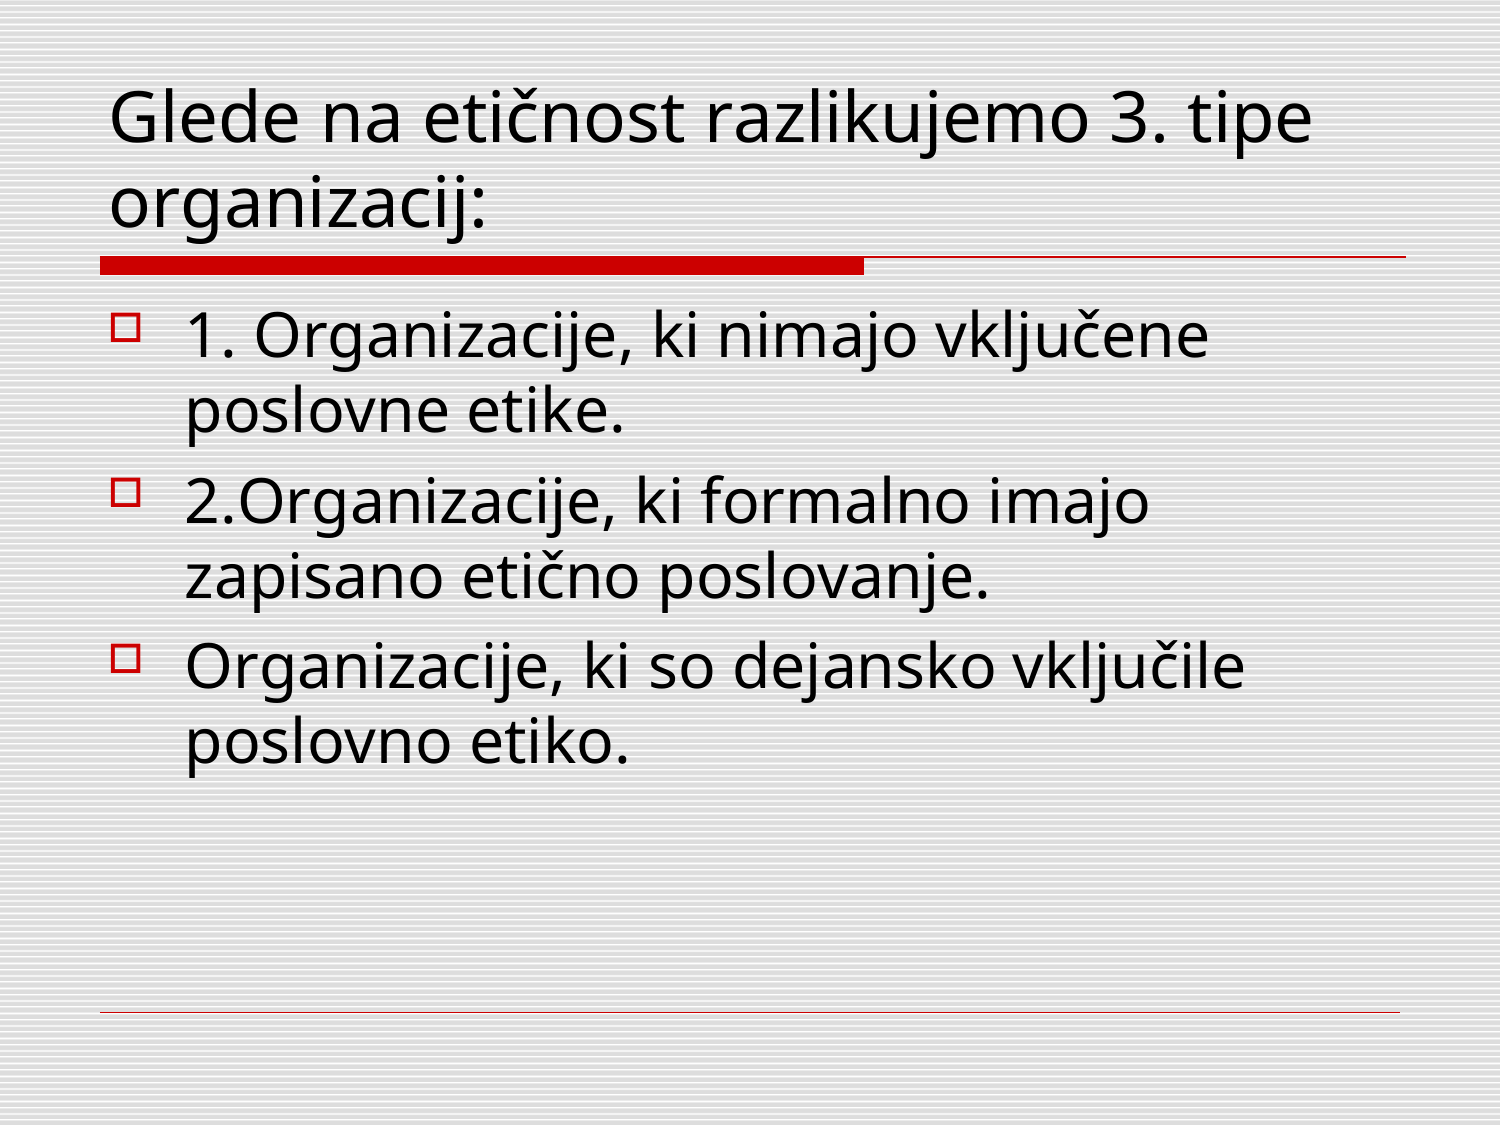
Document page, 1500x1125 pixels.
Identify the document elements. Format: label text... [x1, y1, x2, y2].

list 1. Organizacije, ki nimajo vključene poslovne etike. 2.Organizacije, ki formalno imajo zapisano etično poslovanje. Organizacije, ki so dejansko vključile poslovno etiko. [92, 287, 1406, 988]
title Glede na etičnost razlikujemo 3. tipe organizacij: [94, 49, 1407, 250]
picture [0, 0, 1500, 1125]
